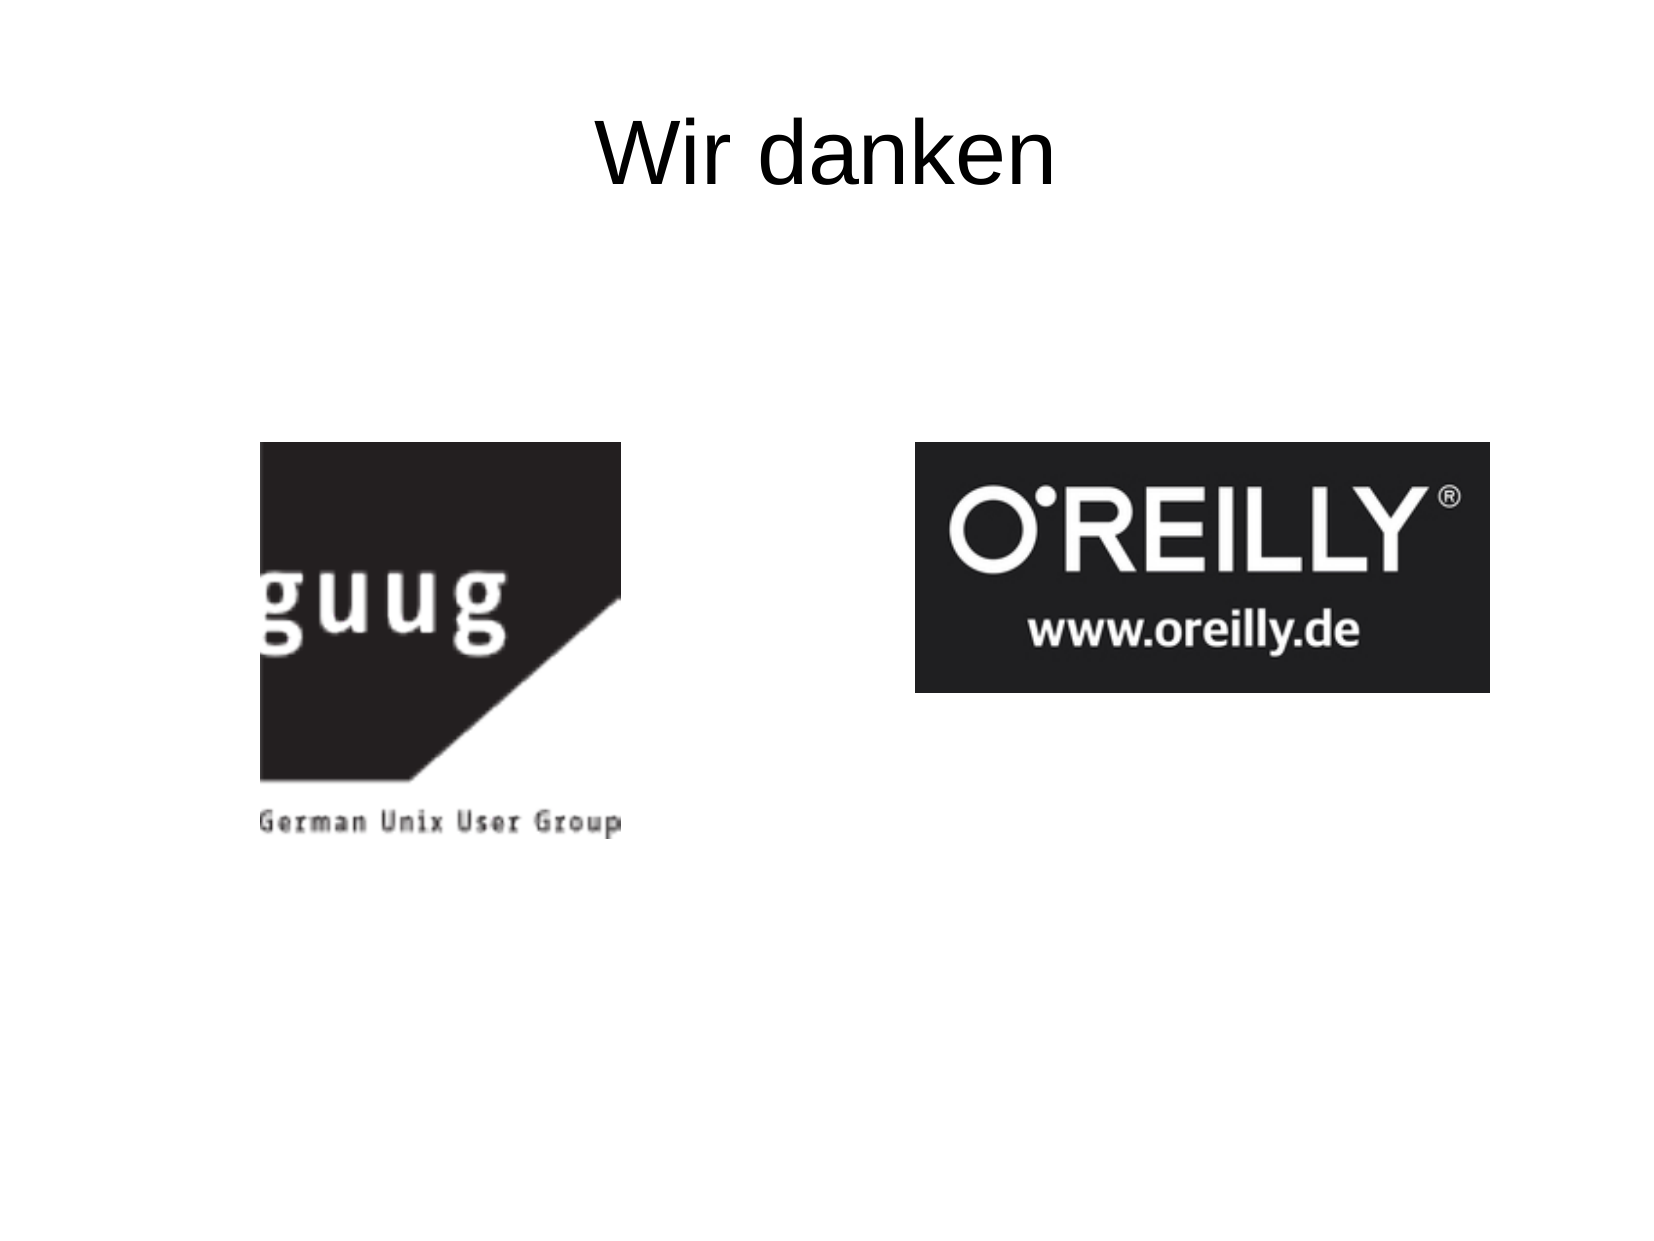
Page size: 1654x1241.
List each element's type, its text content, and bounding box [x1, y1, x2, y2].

picture [260, 442, 621, 839]
title Wir danken [82, 49, 1571, 257]
picture [915, 442, 1490, 693]
